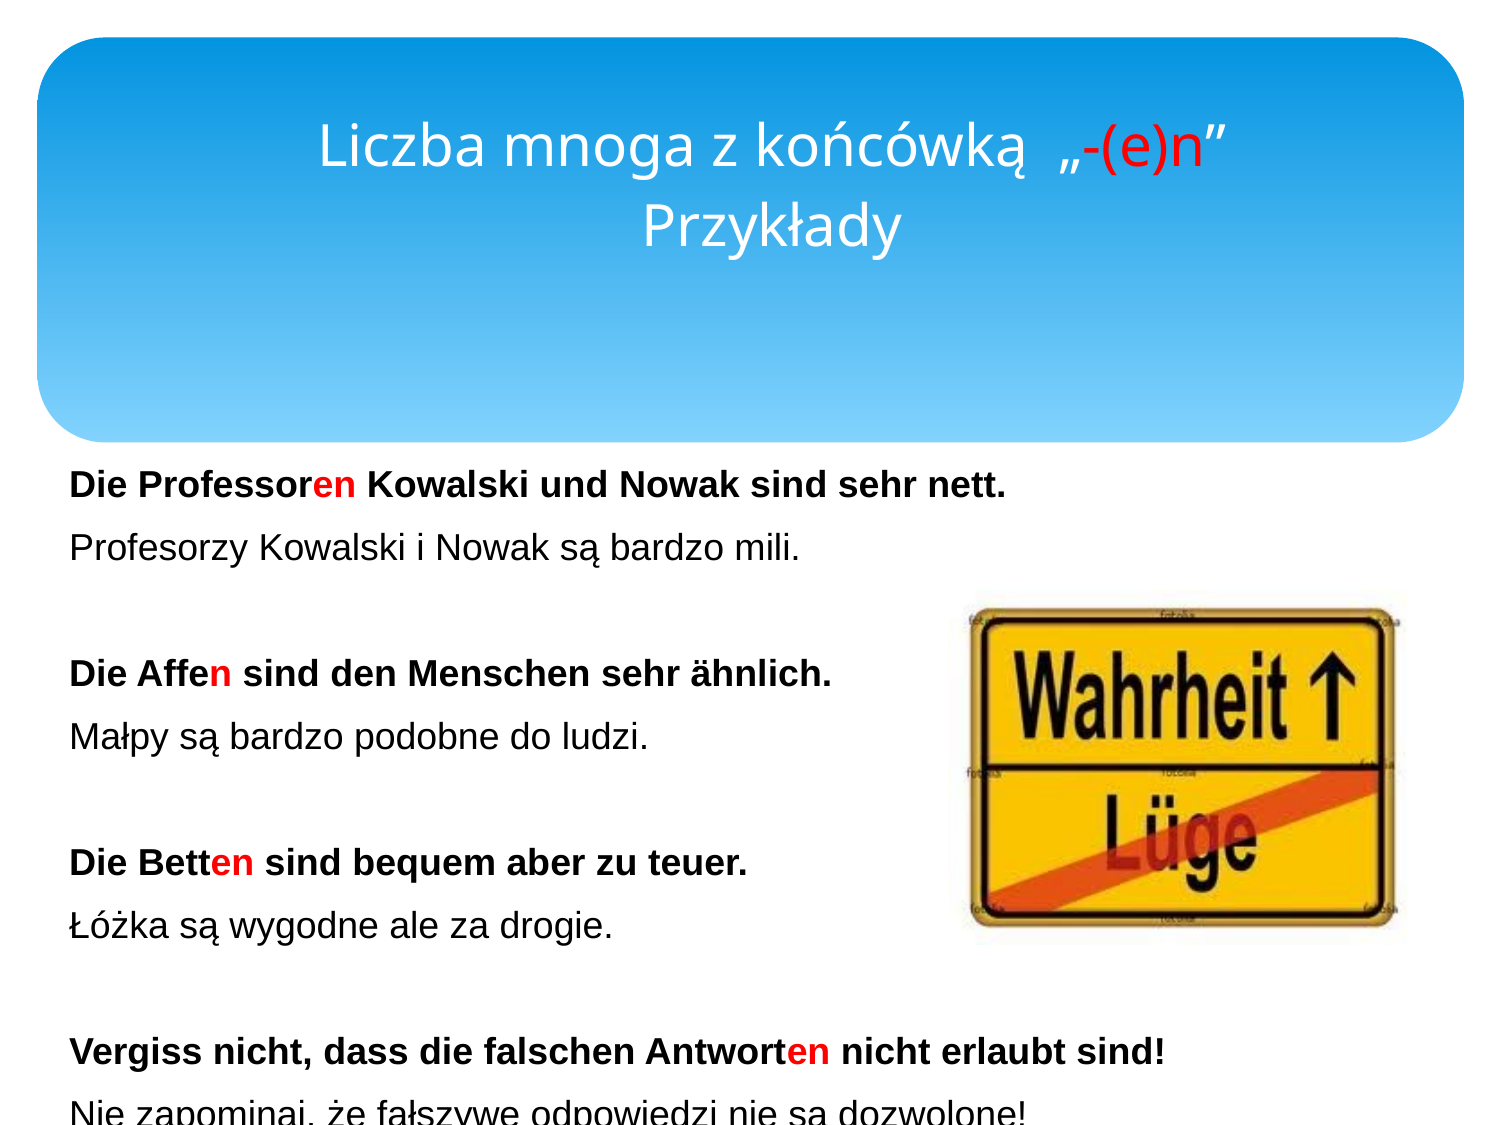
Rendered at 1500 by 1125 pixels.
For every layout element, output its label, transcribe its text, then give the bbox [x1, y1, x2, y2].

picture [948, 590, 1418, 945]
text_box Die Professoren Kowalski und Nowak sind sehr nett. Profesorzy Kowalski i Nowak są bardzo mili. Die Affen sind den Menschen sehr ähnlich. Małpy są bardzo podobne do ludzi. Die Betten sind bequem aber zu teuer. Łóżka są wygodne ale za drogie. Vergiss nicht, dass die falschen Antworten nicht erlaubt sind! Nie zapominaj, że fałszywe odpowiedzi nie są dozwolone! [54, 435, 1182, 1125]
title Liczba mnoga z końcówką „-(e)n” Przykłady [96, 88, 1447, 280]
